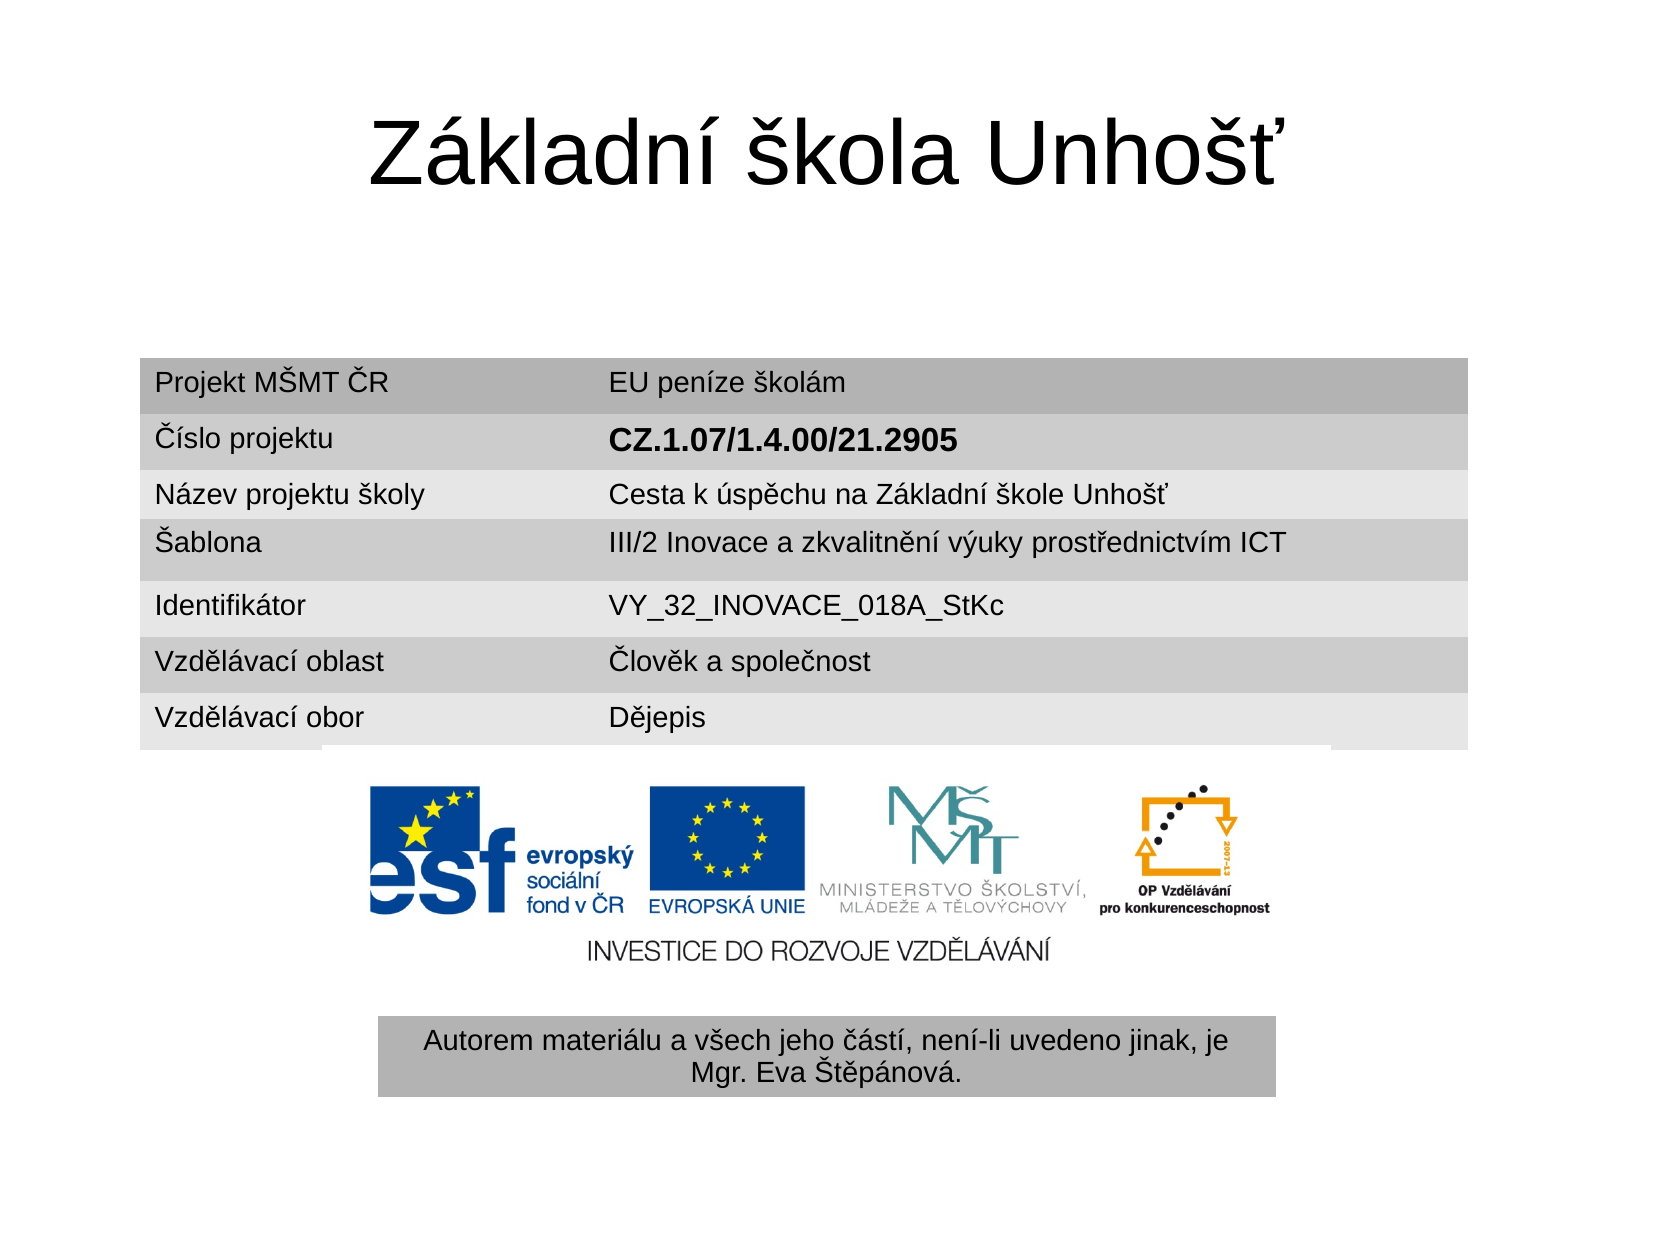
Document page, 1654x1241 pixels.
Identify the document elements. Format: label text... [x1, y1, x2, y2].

table_cell Identifikátor [140, 581, 594, 637]
title Základní škola Unhošť [82, 49, 1571, 257]
table_cell CZ.1.07/1.4.00/21.2905 [594, 414, 1468, 470]
table_cell Člověk a společnost [594, 637, 1468, 693]
table_cell Dějepis [594, 693, 1468, 750]
table_cell Cesta k úspěchu na Základní škole Unhošť [594, 470, 1468, 519]
picture [322, 745, 1331, 993]
table_header Projekt MŠMT ČR [140, 358, 594, 414]
table_cell Vzdělávací oblast [140, 637, 594, 693]
table_header EU peníze školám [594, 358, 1468, 414]
table_cell Šablona [140, 519, 594, 581]
table_cell Vzdělávací obor [140, 693, 594, 750]
table_cell Název projektu školy [140, 470, 594, 519]
table_cell III/2 Inovace a zkvalitnění výuky prostřednictvím ICT [594, 519, 1468, 581]
table_cell Číslo projektu [140, 414, 594, 470]
table_cell VY_32_INOVACE_018A_StKc [594, 581, 1468, 637]
table_header Autorem materiálu a všech jeho částí, není-li uvedeno jinak, je Mgr. Eva Štěpánová. [378, 1016, 1276, 1097]
